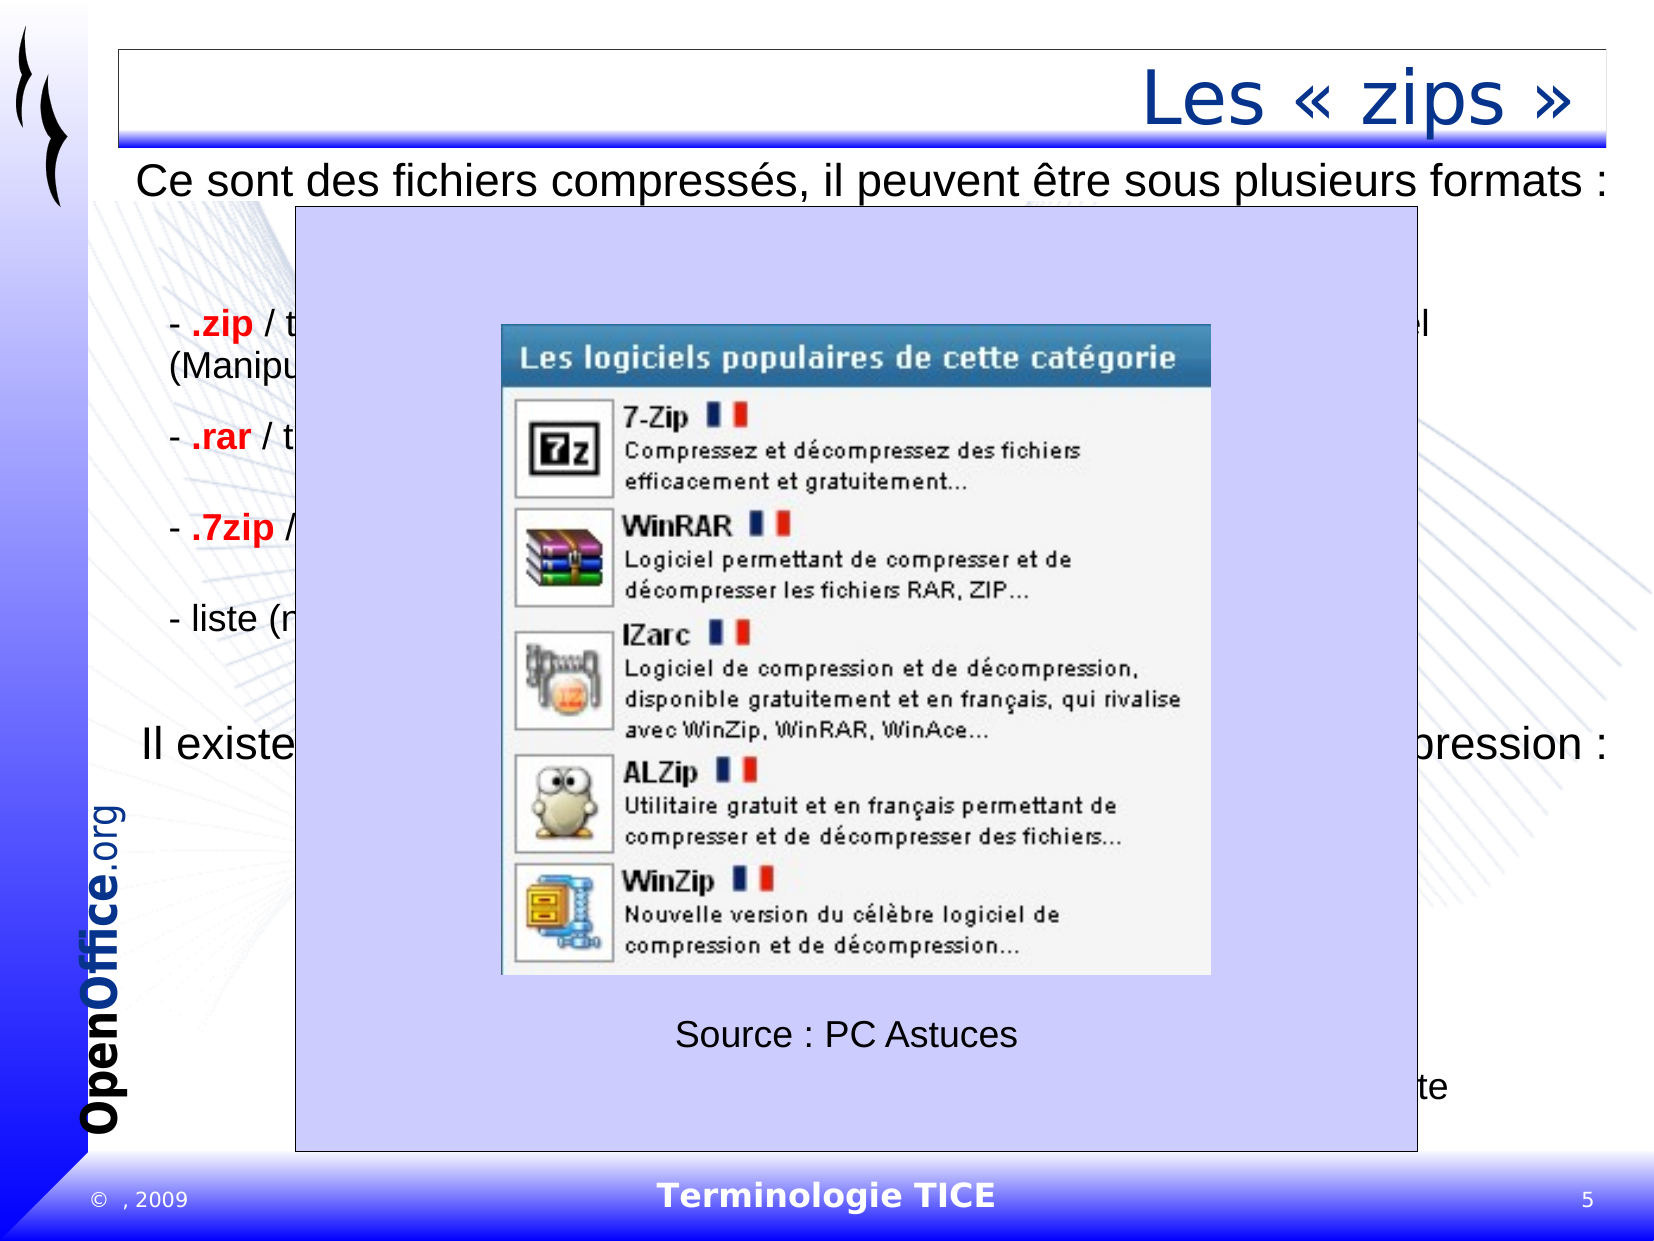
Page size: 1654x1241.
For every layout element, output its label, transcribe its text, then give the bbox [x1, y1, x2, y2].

text_box - .zip / très courants, ils sont décompressés par Windows sans autre logiciel (Manipulation : Clic droit / Extraire tout [ puis choisir la destination ] [153, 295, 295, 396]
text_box Il existe un grand nombre de logiciels de compression / décompression : [125, 710, 295, 777]
picture [501, 324, 1211, 975]
text_box [295, 206, 1418, 1152]
text_box - .rar / très bon taux de compression mais WinRar est un logiciel payant ! [153, 407, 295, 466]
text_box Ce sont des fichiers compressés, il peuvent être sous plusieurs formats : [120, 147, 1625, 214]
text_box - liste (non-)exhaustive sur ce site [153, 590, 295, 648]
text_box KGB Archiver (gratuit) Machine puissante nécessaire [1122, 974, 1464, 1158]
text_box - .7zip / format d'un logiciel de compression libre [153, 499, 295, 558]
title Les « zips » [118, 54, 1607, 143]
text_box Source : PC Astuces [660, 1006, 1034, 1063]
text_box Il existe un grand nombre de logiciels de compression / décompression : [1418, 710, 1625, 777]
